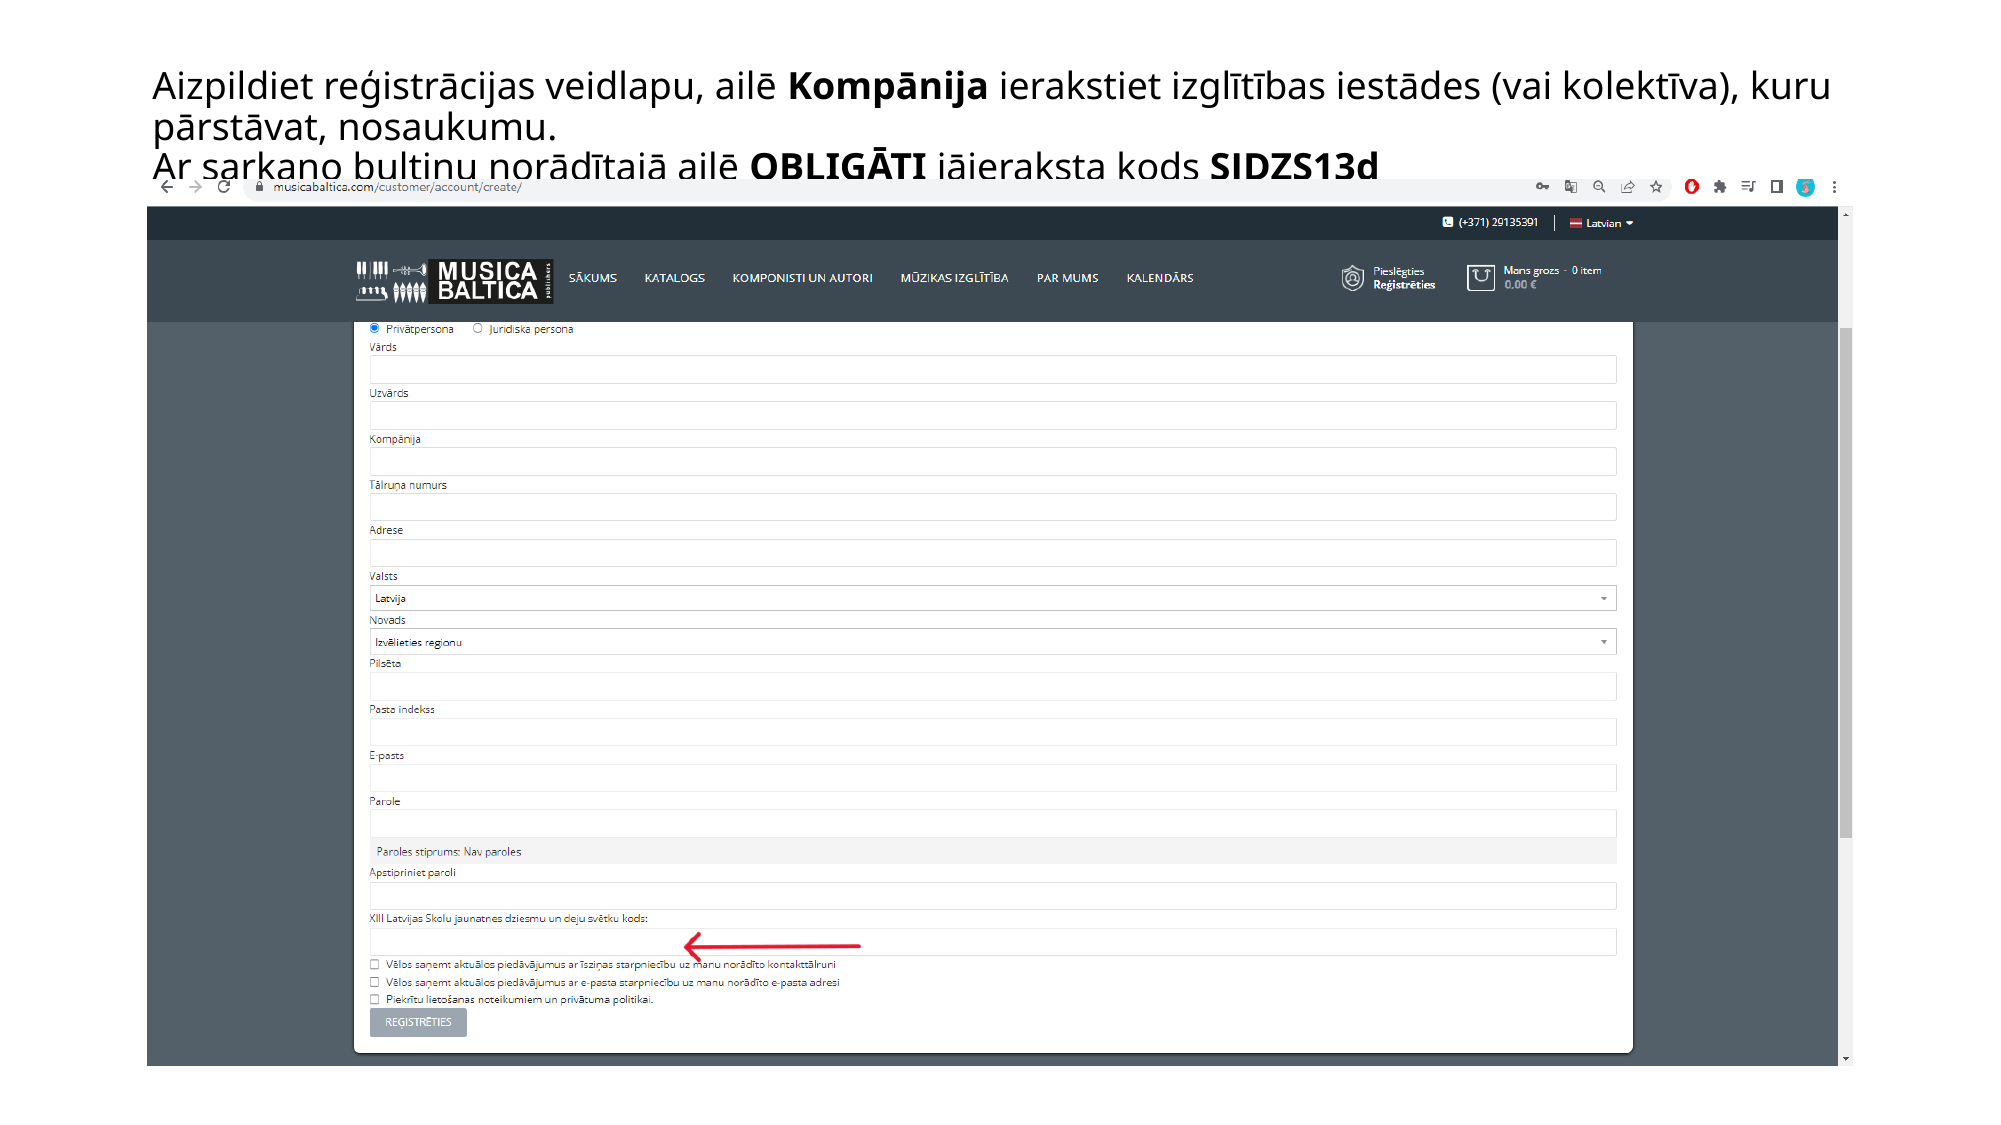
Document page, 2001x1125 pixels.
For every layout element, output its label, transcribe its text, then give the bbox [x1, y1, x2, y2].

title Aizpildiet reģistrācijas veidlapu, ailē Kompānija ierakstiet izglītības iestādes (vai kolektīva), kuru pārstāvat, nosaukumu. Ar sarkano bultiņu norādītajā ailē OBLIGĀTI jāieraksta kods SJDZS13d [137, 59, 1863, 150]
picture [147, 179, 1853, 1066]
